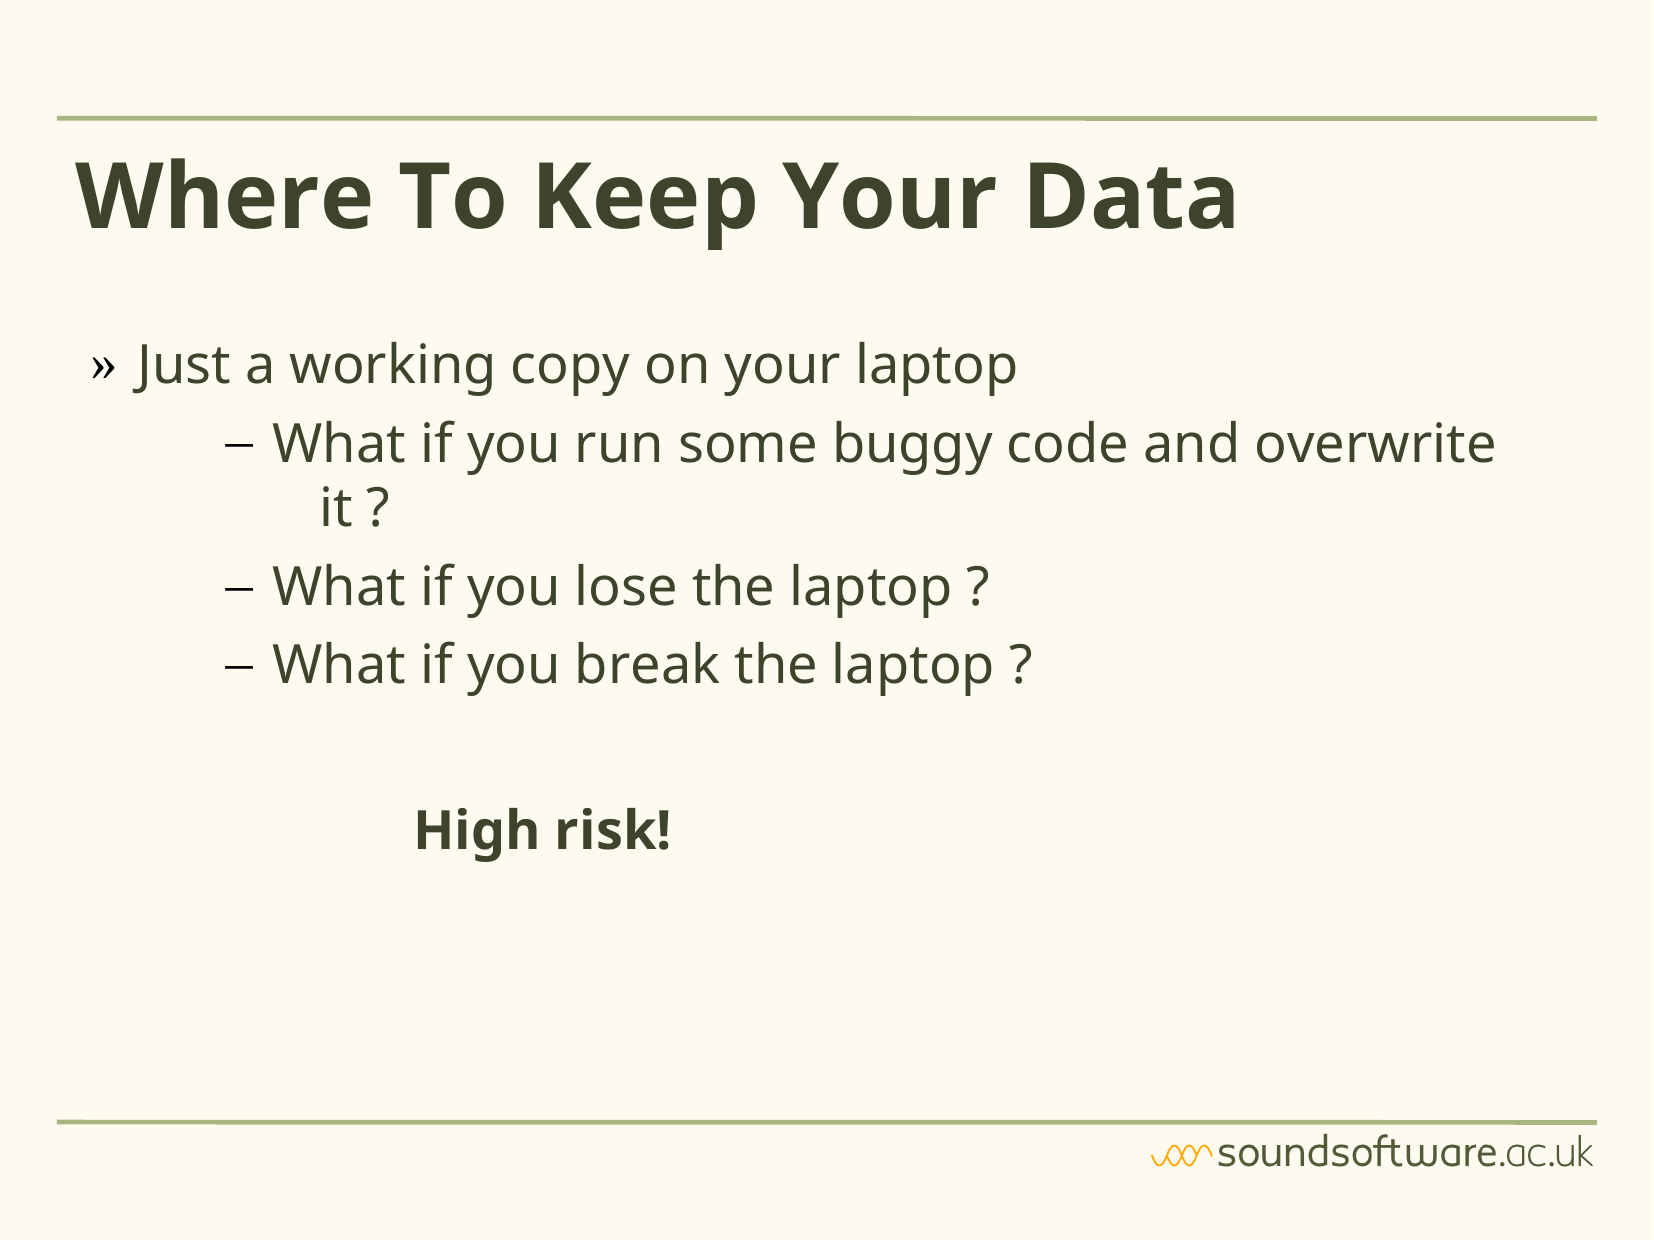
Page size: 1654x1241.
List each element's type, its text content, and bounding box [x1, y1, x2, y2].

picture [1151, 1140, 1593, 1167]
title Where To Keep Your Data [59, 109, 1594, 274]
list Just a working copy on your laptop What if you run some buggy code and overwrite it ? What if you lose the laptop ? What if you break the laptop ? High risk! [59, 321, 1594, 1140]
